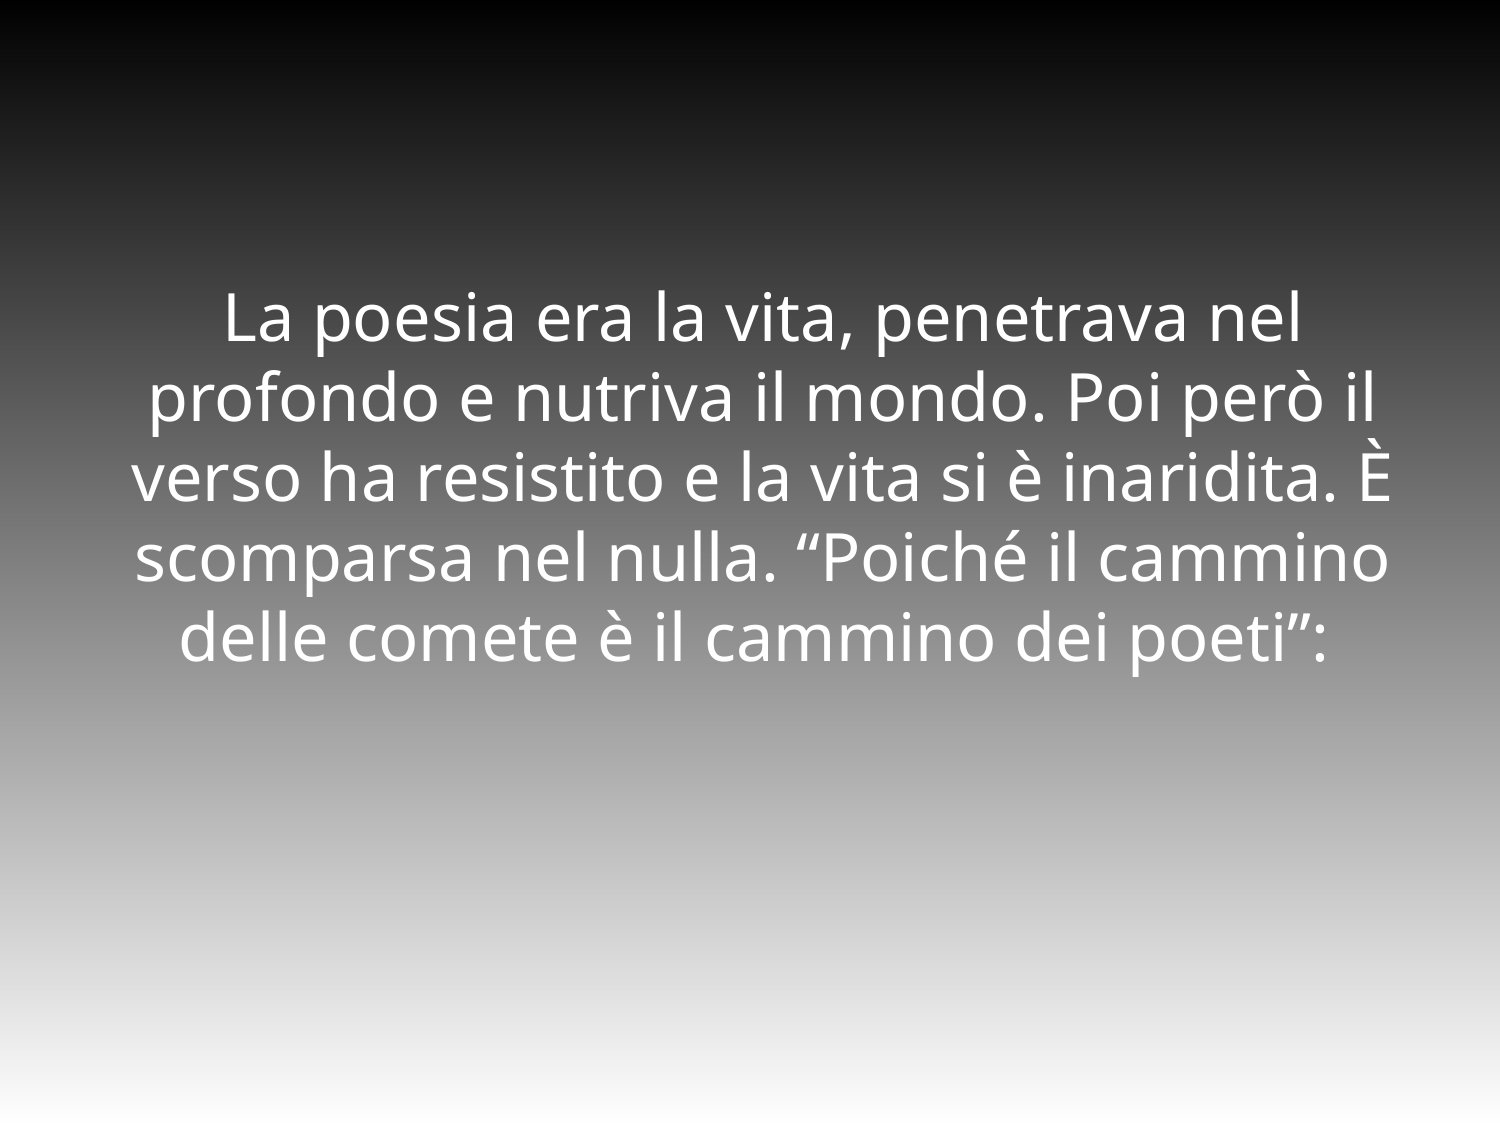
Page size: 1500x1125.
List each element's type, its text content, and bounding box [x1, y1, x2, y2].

list La poesia era la vita, penetrava nel profondo e nutriva il mondo. Poi però il verso ha resistito e la vita si è inaridita. È scomparsa nel nulla. “Poiché il cammino delle comete è il cammino dei poeti”: [88, 267, 1439, 1010]
